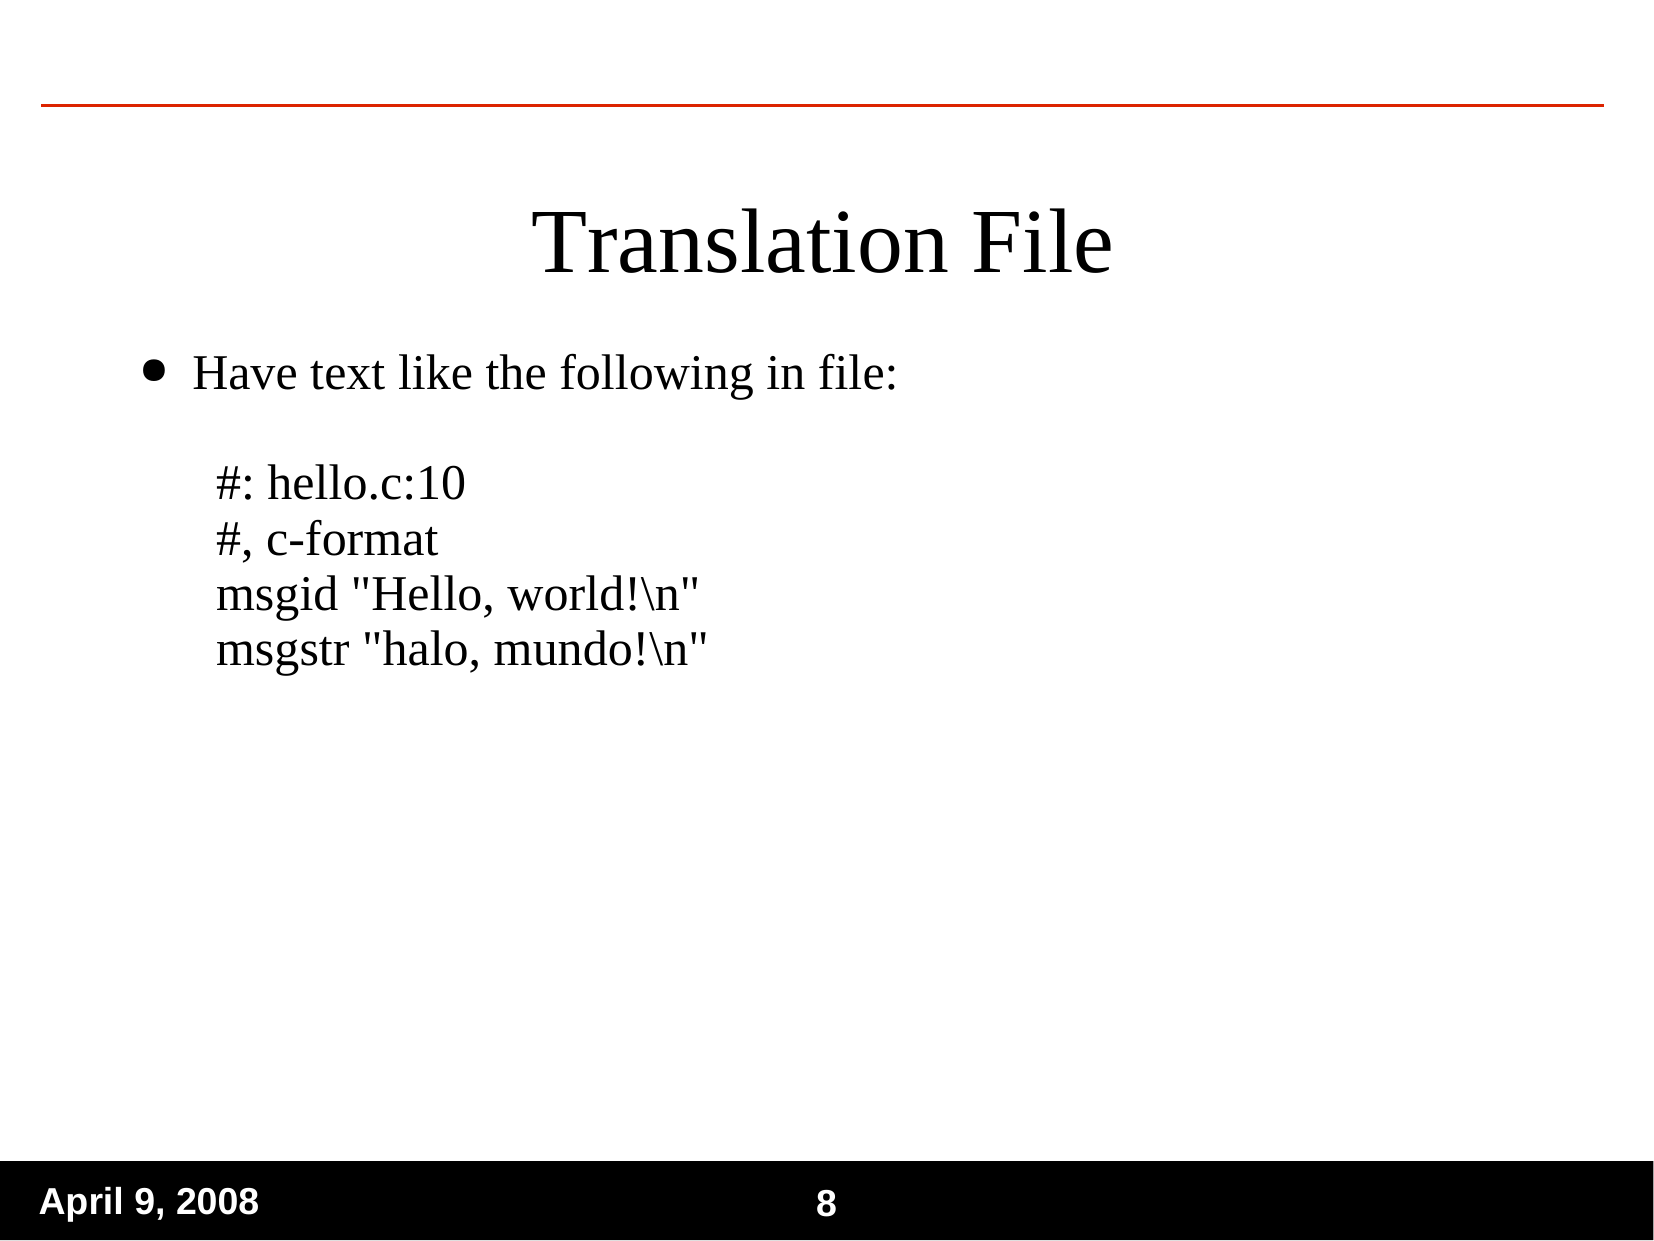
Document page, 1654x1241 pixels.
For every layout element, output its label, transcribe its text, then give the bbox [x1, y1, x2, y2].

title Translation File [117, 137, 1530, 346]
list Have text like the following in file: #: hello.c:10 #, c-format msgid "Hello, world!\n" msgstr "halo, mundo!\n" [121, 344, 1534, 1127]
